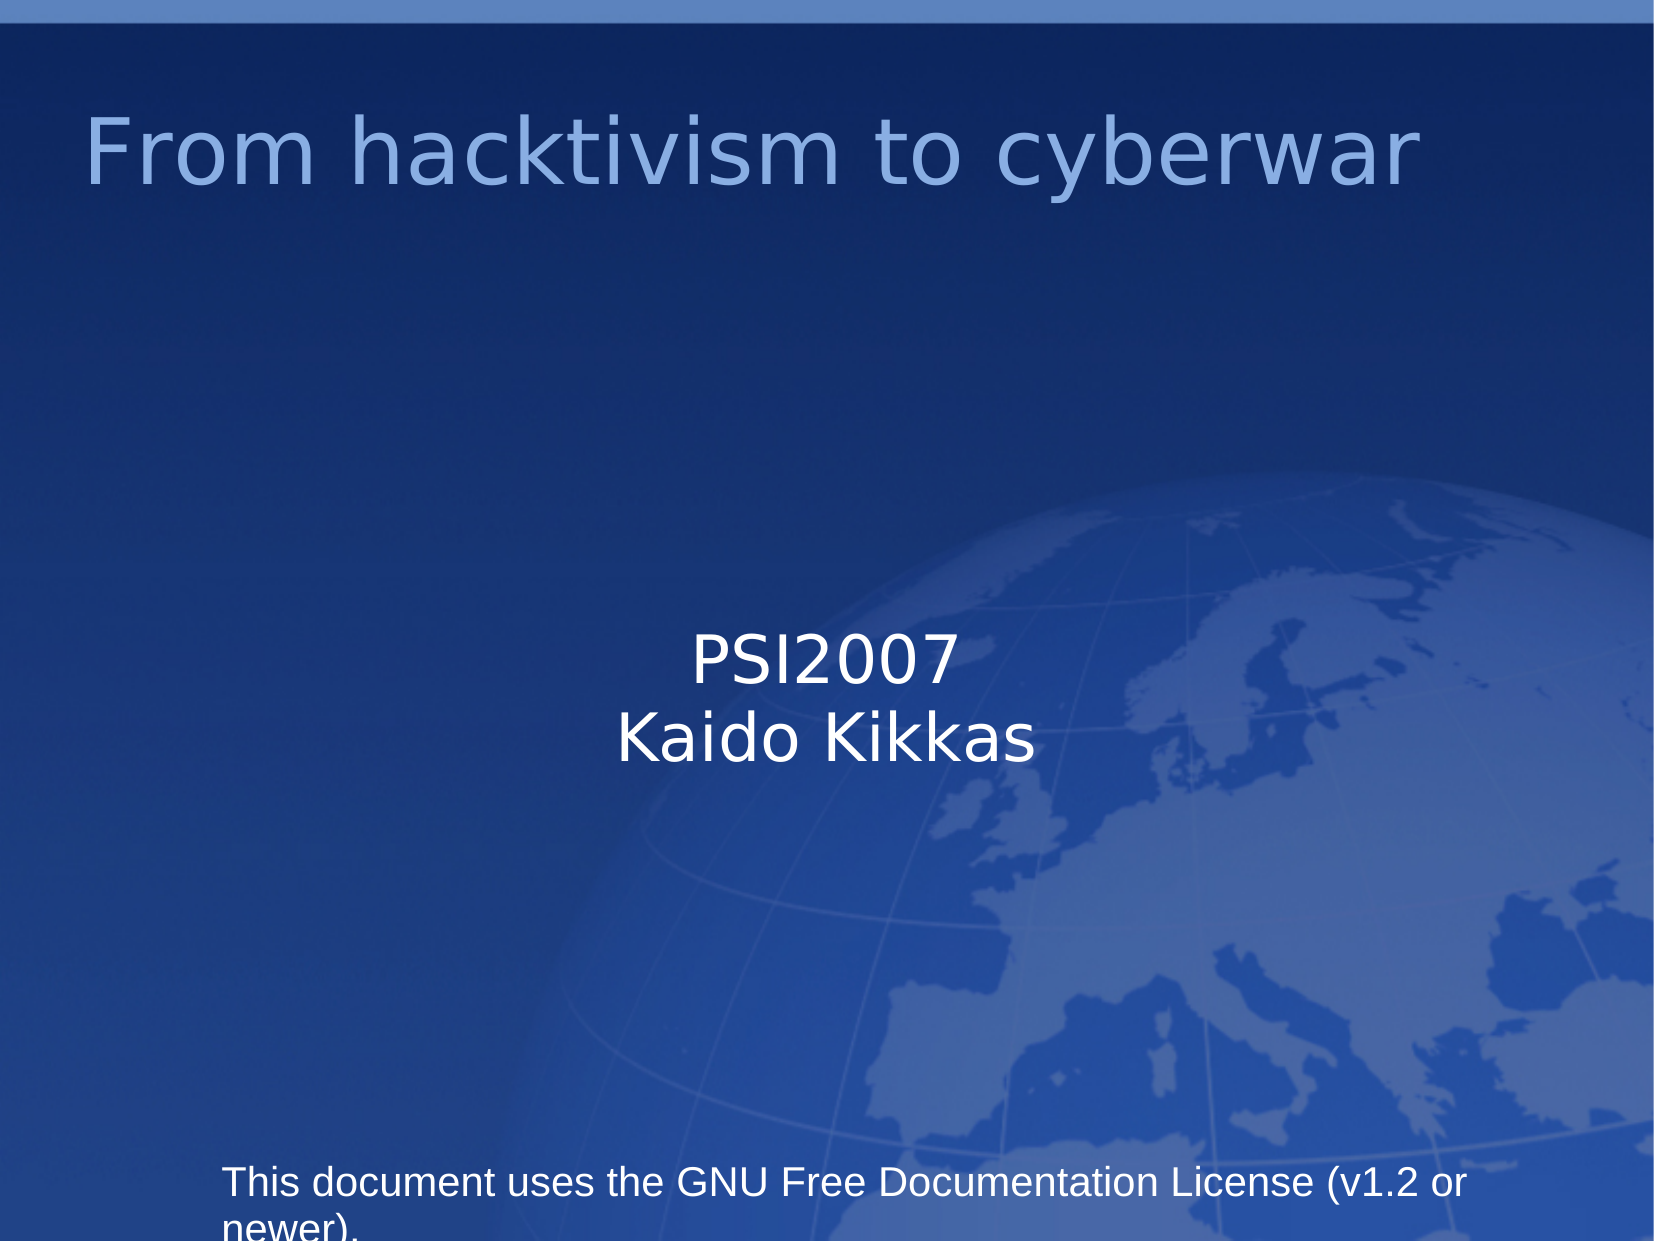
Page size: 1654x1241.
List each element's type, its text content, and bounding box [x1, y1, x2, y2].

subtitle PSI2007 Kaido Kikkas [82, 297, 1571, 1102]
picture [228, 1223, 238, 1241]
picture [0, 0, 1654, 1241]
picture [250, 1223, 261, 1230]
picture [278, 1226, 286, 1241]
title From hacktivism to cyberwar [82, 56, 1571, 250]
picture [304, 1223, 315, 1230]
text_box This document uses the GNU Free Documentation License (v1.2 or newer). [206, 1151, 1605, 1219]
